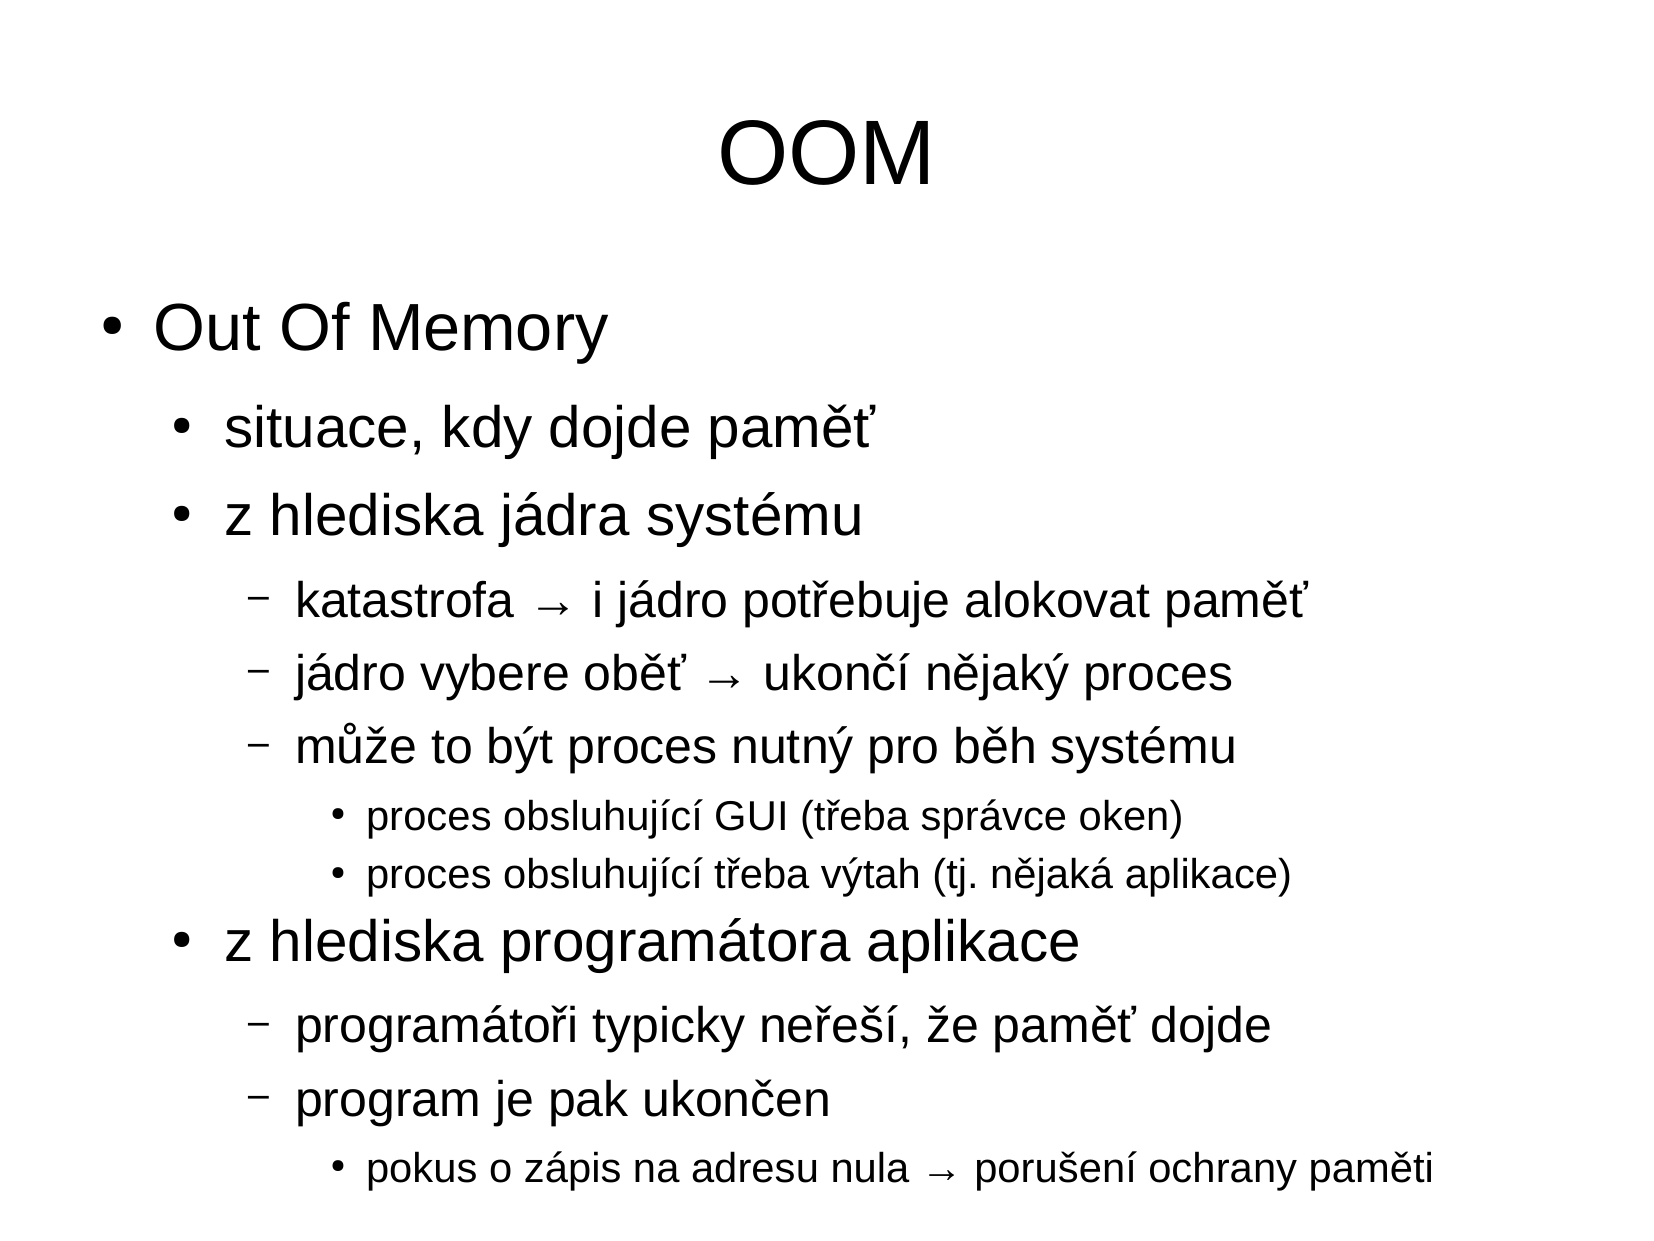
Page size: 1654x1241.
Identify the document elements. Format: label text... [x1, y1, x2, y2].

title OOM [82, 49, 1571, 257]
list Out Of Memory situace, kdy dojde paměť z hlediska jádra systému katastrofa → i jádro potřebuje alokovat paměť jádro vybere oběť → ukončí nějaký proces může to být proces nutný pro běh systému proces obsluhující GUI (třeba správce oken) proces obsluhující třeba výtah (tj. nějaká aplikace) z hlediska programátora aplikace programátoři typicky neřeší, že paměť dojde program je pak ukončen pokus o zápis na adresu nula → porušení ochrany paměti [82, 290, 1571, 1192]
